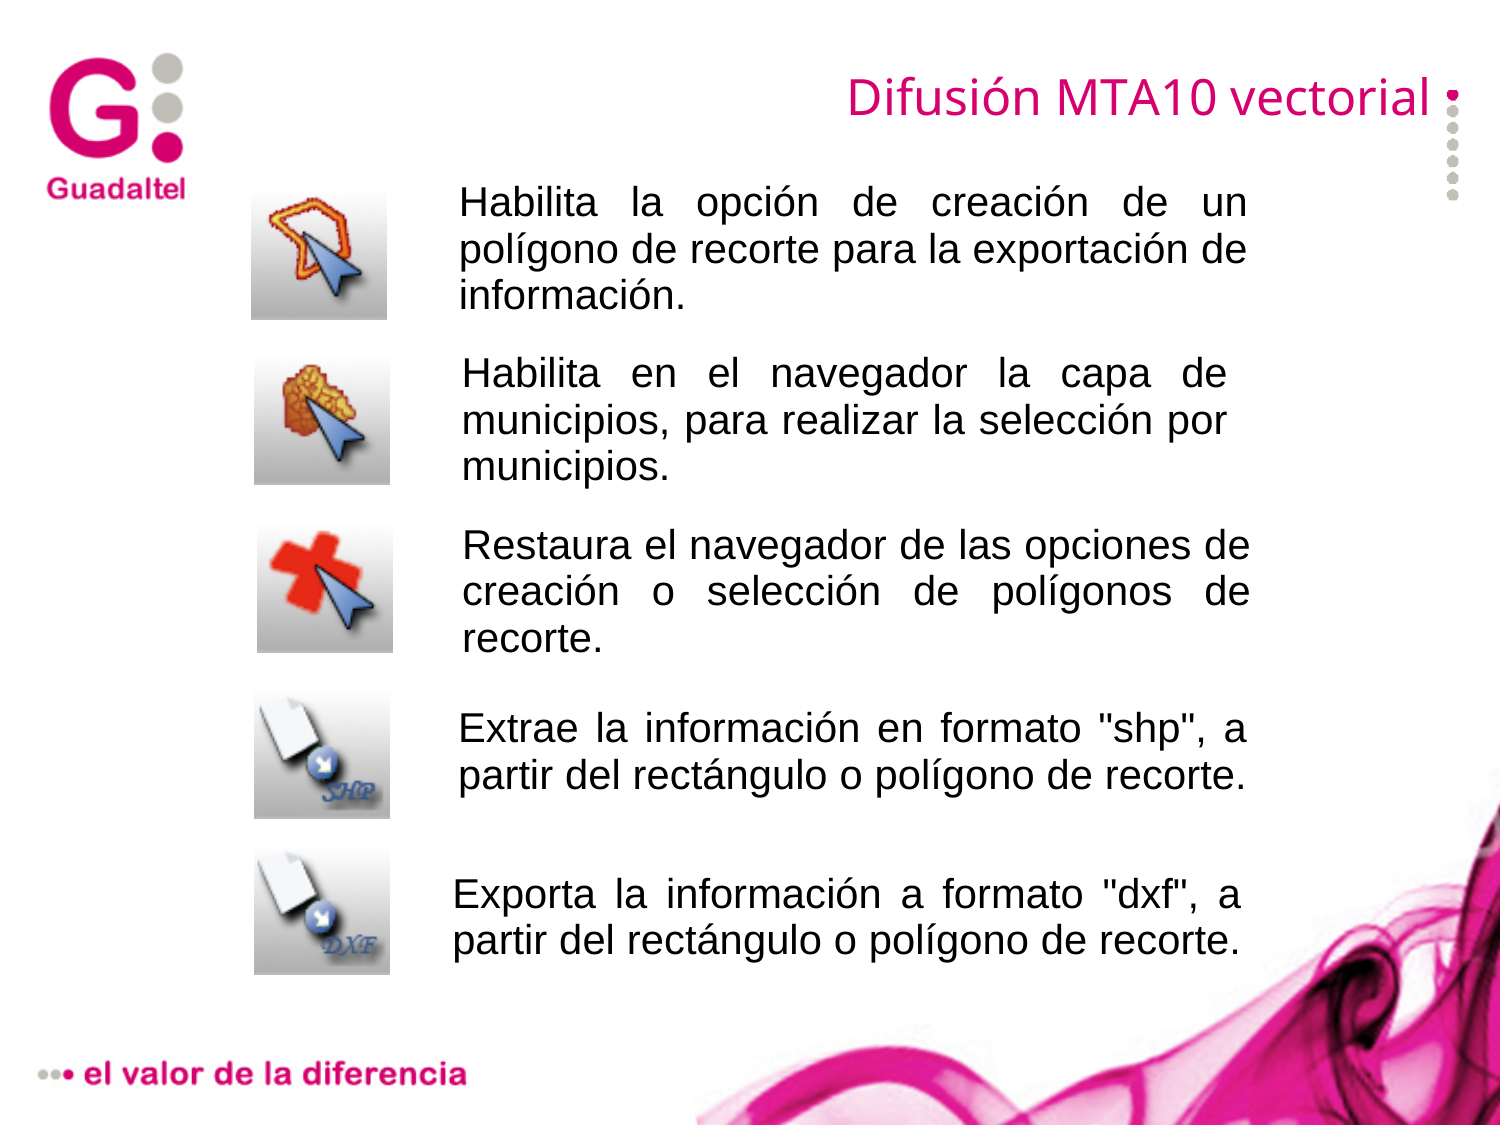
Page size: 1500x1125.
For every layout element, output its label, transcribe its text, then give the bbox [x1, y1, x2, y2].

picture [0, 0, 1500, 1125]
text_box Habilita en el navegador la capa de municipios, para realizar la selección por municipios. [446, 342, 1266, 497]
text_box Habilita la opción de creación de un polígono de recorte para la exportación de información. [444, 171, 1263, 326]
text_box Extrae la información en formato "shp", a partir del rectángulo o polígono de recorte. [443, 697, 1263, 852]
text_box Difusión MTA10 vectorial [472, 54, 1447, 126]
text_box Exporta la información a formato "dxf", a partir del rectángulo o polígono de recorte. [437, 863, 1257, 971]
text_box Restaura el navegador de las opciones de creación o selección de polígonos de recorte. [447, 514, 1266, 669]
